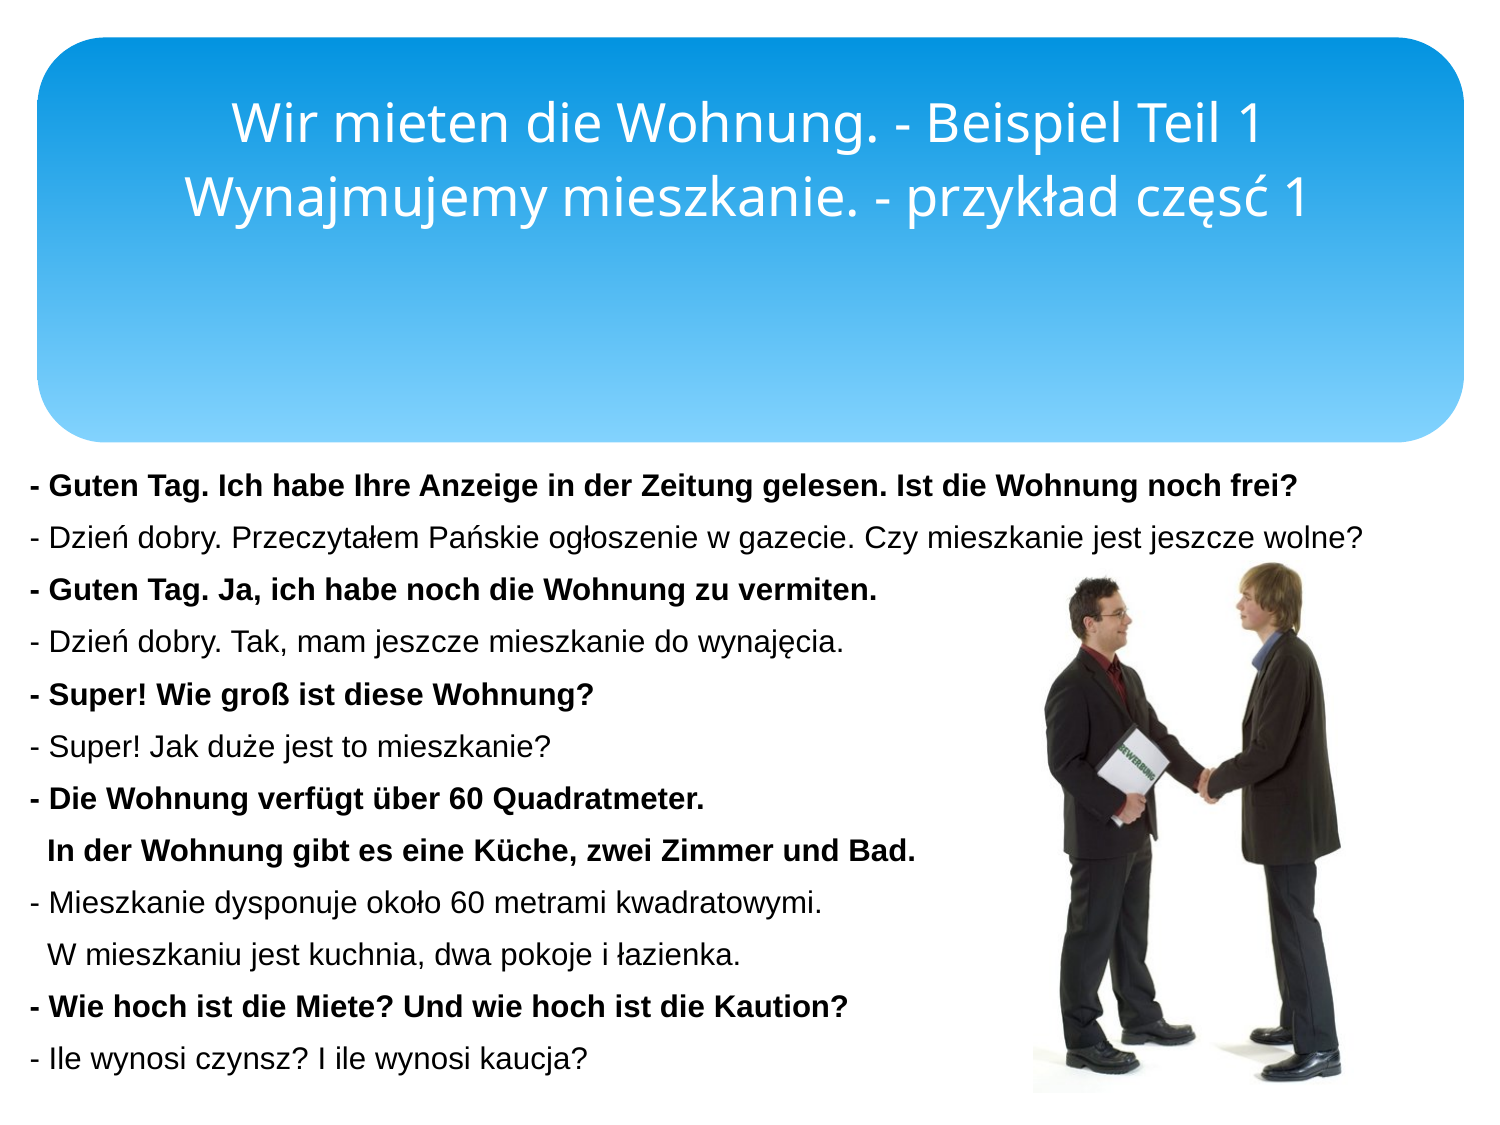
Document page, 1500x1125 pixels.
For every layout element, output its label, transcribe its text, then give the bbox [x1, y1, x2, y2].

picture [1033, 560, 1359, 1093]
title Wir mieten die Wohnung. - Beispiel Teil 1 Wynajmujemy mieszkanie. - przykład częsć 1 [75, 62, 1425, 254]
subtitle - Guten Tag. Ich habe Ihre Anzeige in der Zeitung gelesen. Ist die Wohnung noch frei? - Dzień dobry. Przeczytałem Pańskie ogłoszenie w gazecie. Czy mieszkanie jest jeszcze wolne? - Guten Tag. Ja, ich habe noch die Wohnung zu vermiten. - Dzień dobry. Tak, mam jeszcze mieszkanie do wynajęcia. - Super! Wie groß ist diese Wohnung? - Super! Jak duże jest to mieszkanie? - Die Wohnung verfügt über 60 Quadratmeter. In der Wohnung gibt es eine Küche, zwei Zimmer und Bad. - Mieszkanie dysponuje około 60 metrami kwadratowymi. W mieszkaniu jest kuchnia, dwa pokoje i łazienka. - Wie hoch ist die Miete? Und wie hoch ist die Kaution? - Ile wynosi czynsz? I ile wynosi kaucja? [29, 454, 1477, 1125]
